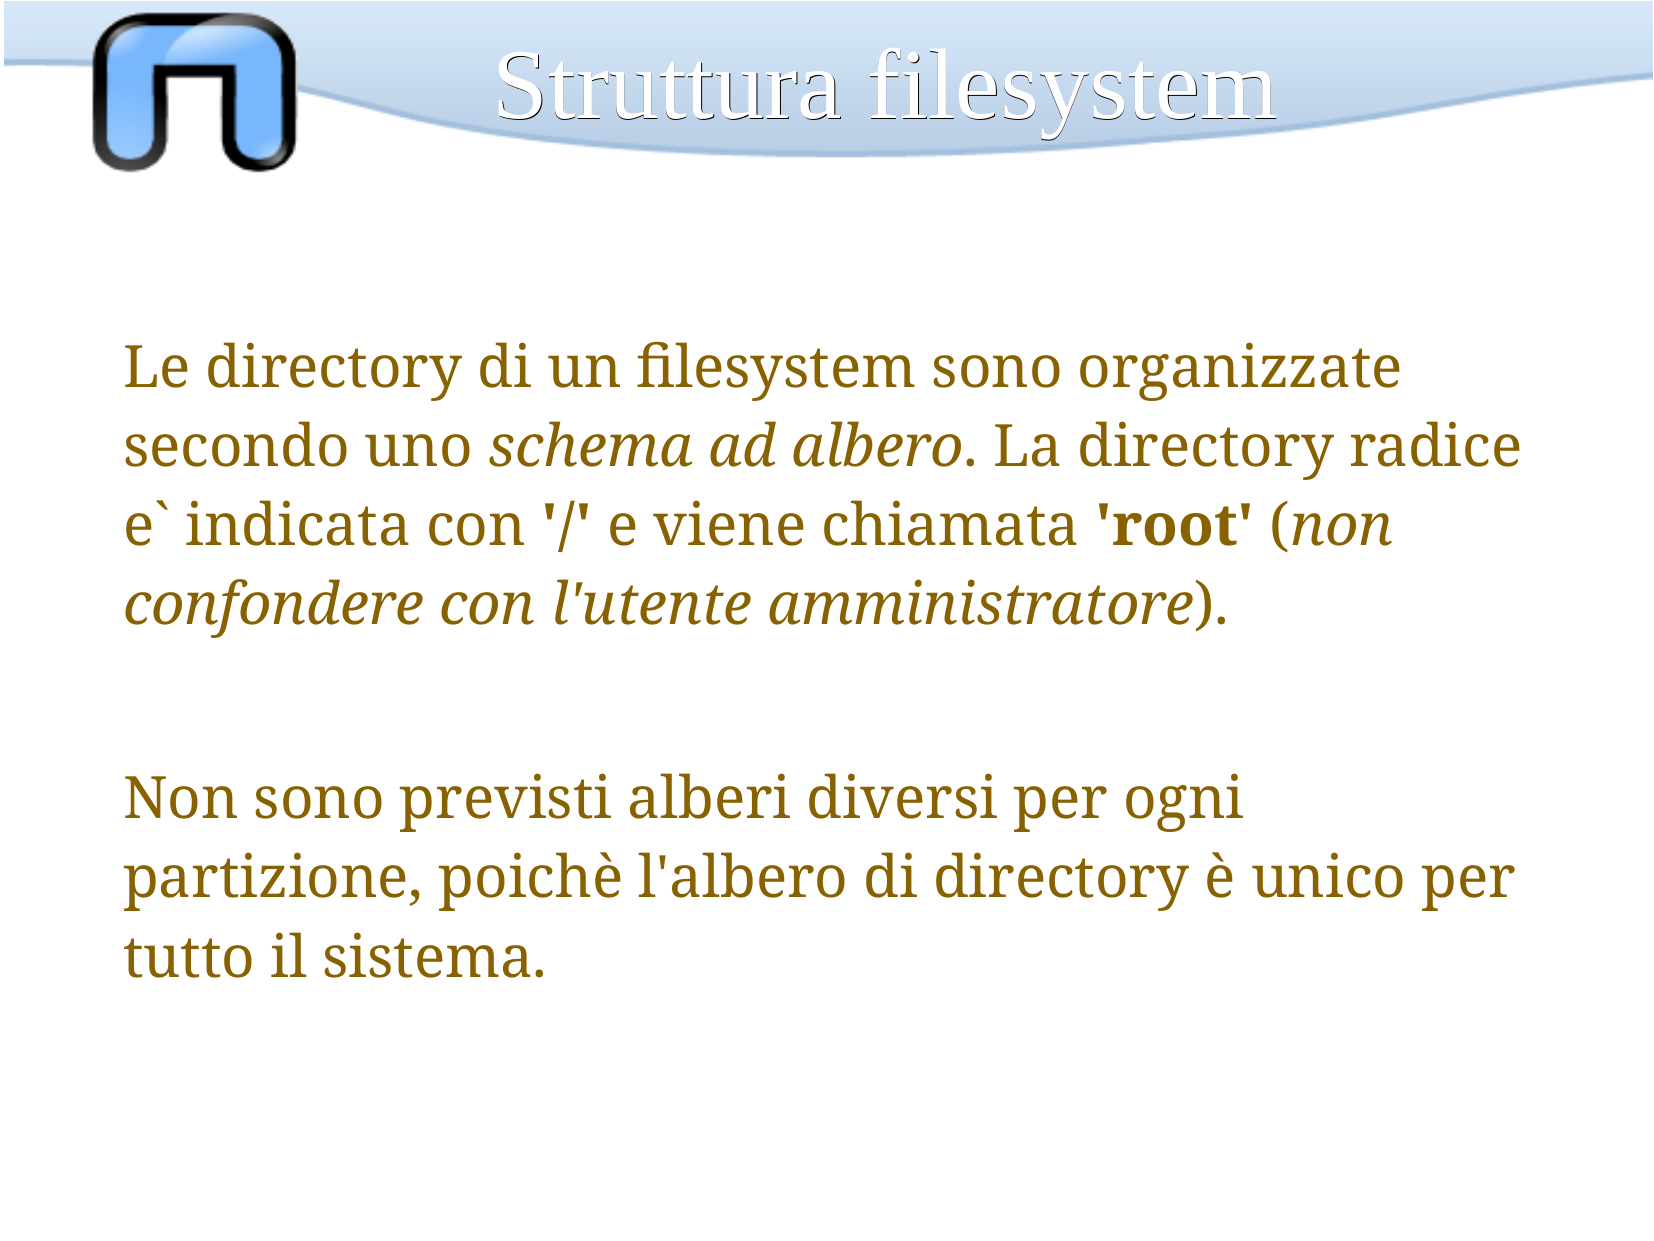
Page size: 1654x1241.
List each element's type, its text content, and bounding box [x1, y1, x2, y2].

text_box Struttura filesystem [472, 29, 1300, 266]
list Le directory di un filesystem sono organizzate secondo uno schema ad albero. La directory radice e` indicata con '/' e viene chiamata 'root' (non confondere con l'utente amministratore). Non sono previsti alberi diversi per ogni partizione, poichè l'albero di directory è unico per tutto il sistema. [123, 324, 1536, 1107]
picture [0, 0, 1654, 1241]
